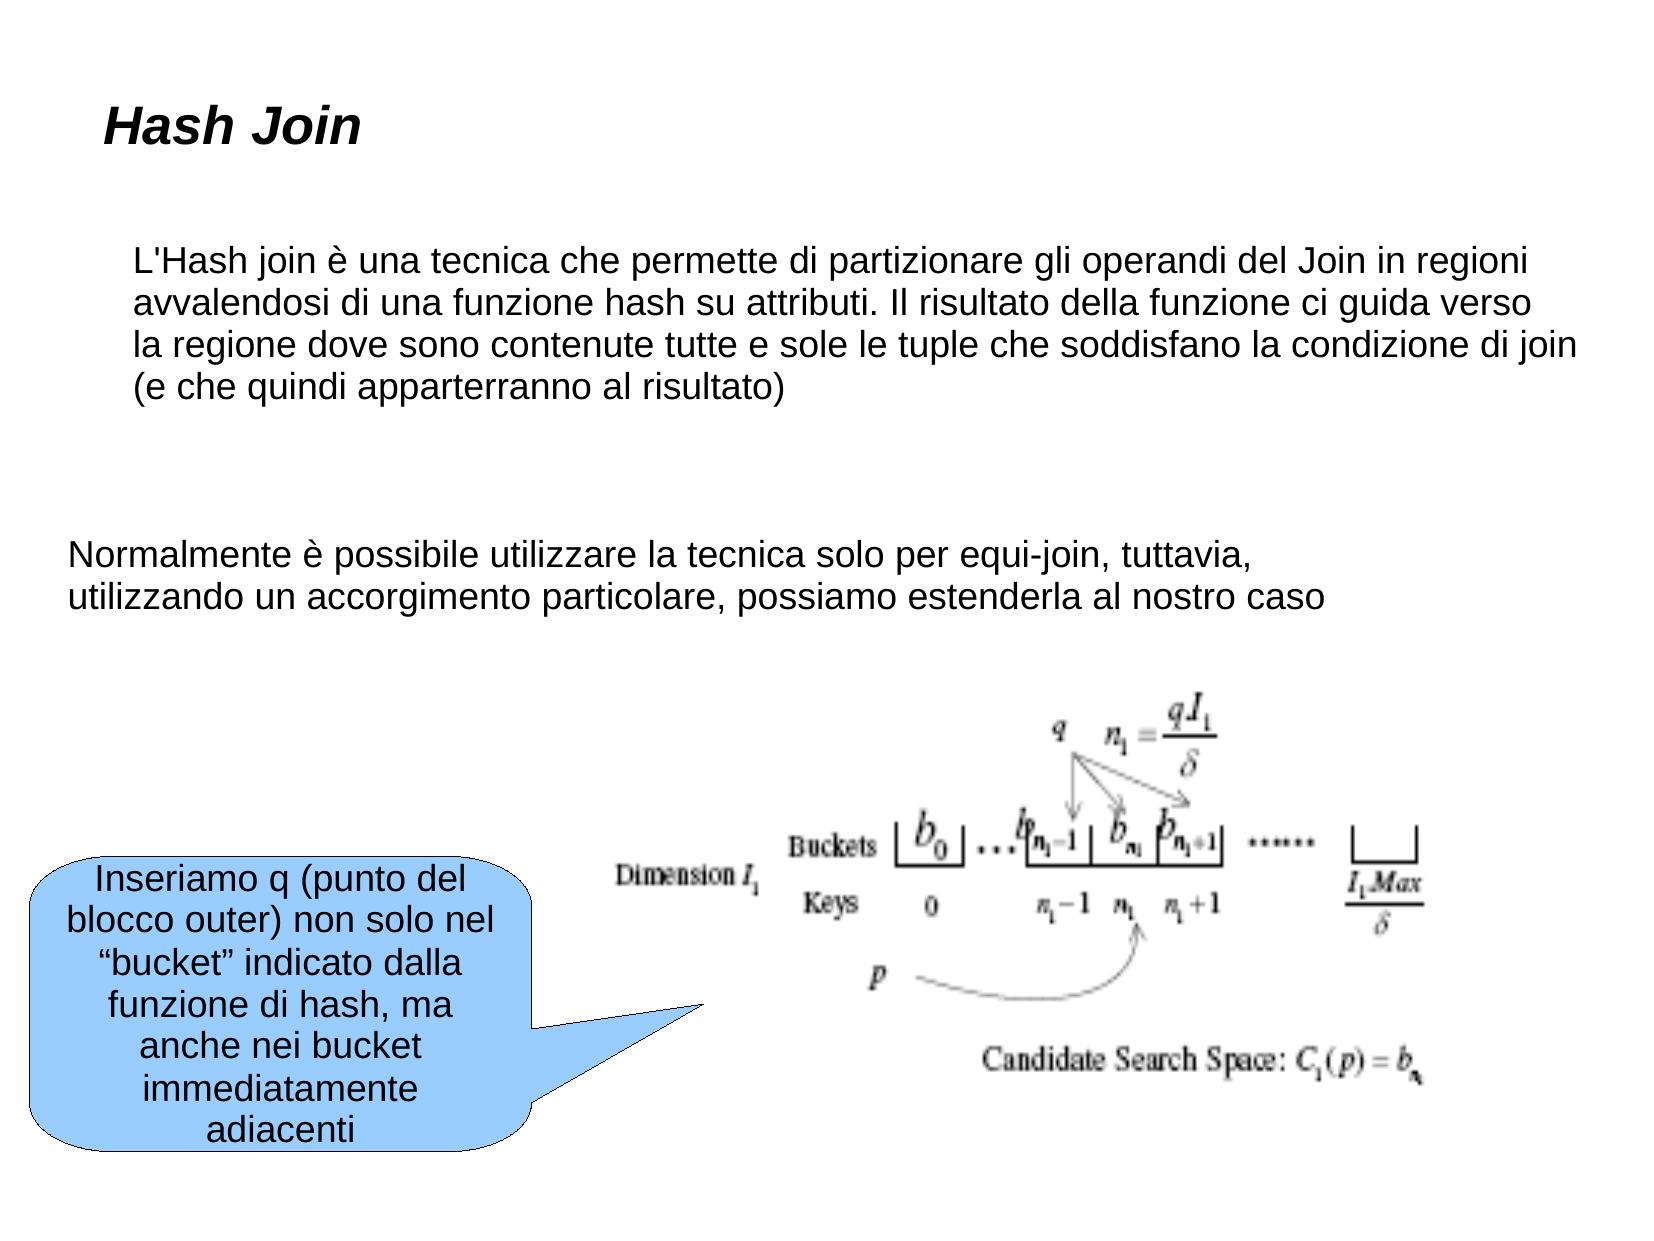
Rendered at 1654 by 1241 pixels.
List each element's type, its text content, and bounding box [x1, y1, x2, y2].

text_box Inseriamo q (punto del blocco outer) non solo nel “bucket” indicato dalla funzione di hash, ma anche nei bucket immediatamente adiacenti [29, 856, 704, 1152]
text_box L'Hash join è una tecnica che permette di partizionare gli operandi del Join in regioni avvalendosi di una funzione hash su attributi. Il risultato della funzione ci guida verso la regione dove sono contenute tutte e sole le tuple che soddisfano la condizione di join (e che quindi apparterranno al risultato) [118, 232, 1593, 416]
text_box Hash Join [88, 88, 378, 165]
picture [561, 669, 1477, 1093]
text_box Normalmente è possibile utilizzare la tecnica solo per equi-join, tuttavia, utilizzando un accorgimento particolare, possiamo estenderla al nostro caso [52, 526, 1442, 626]
